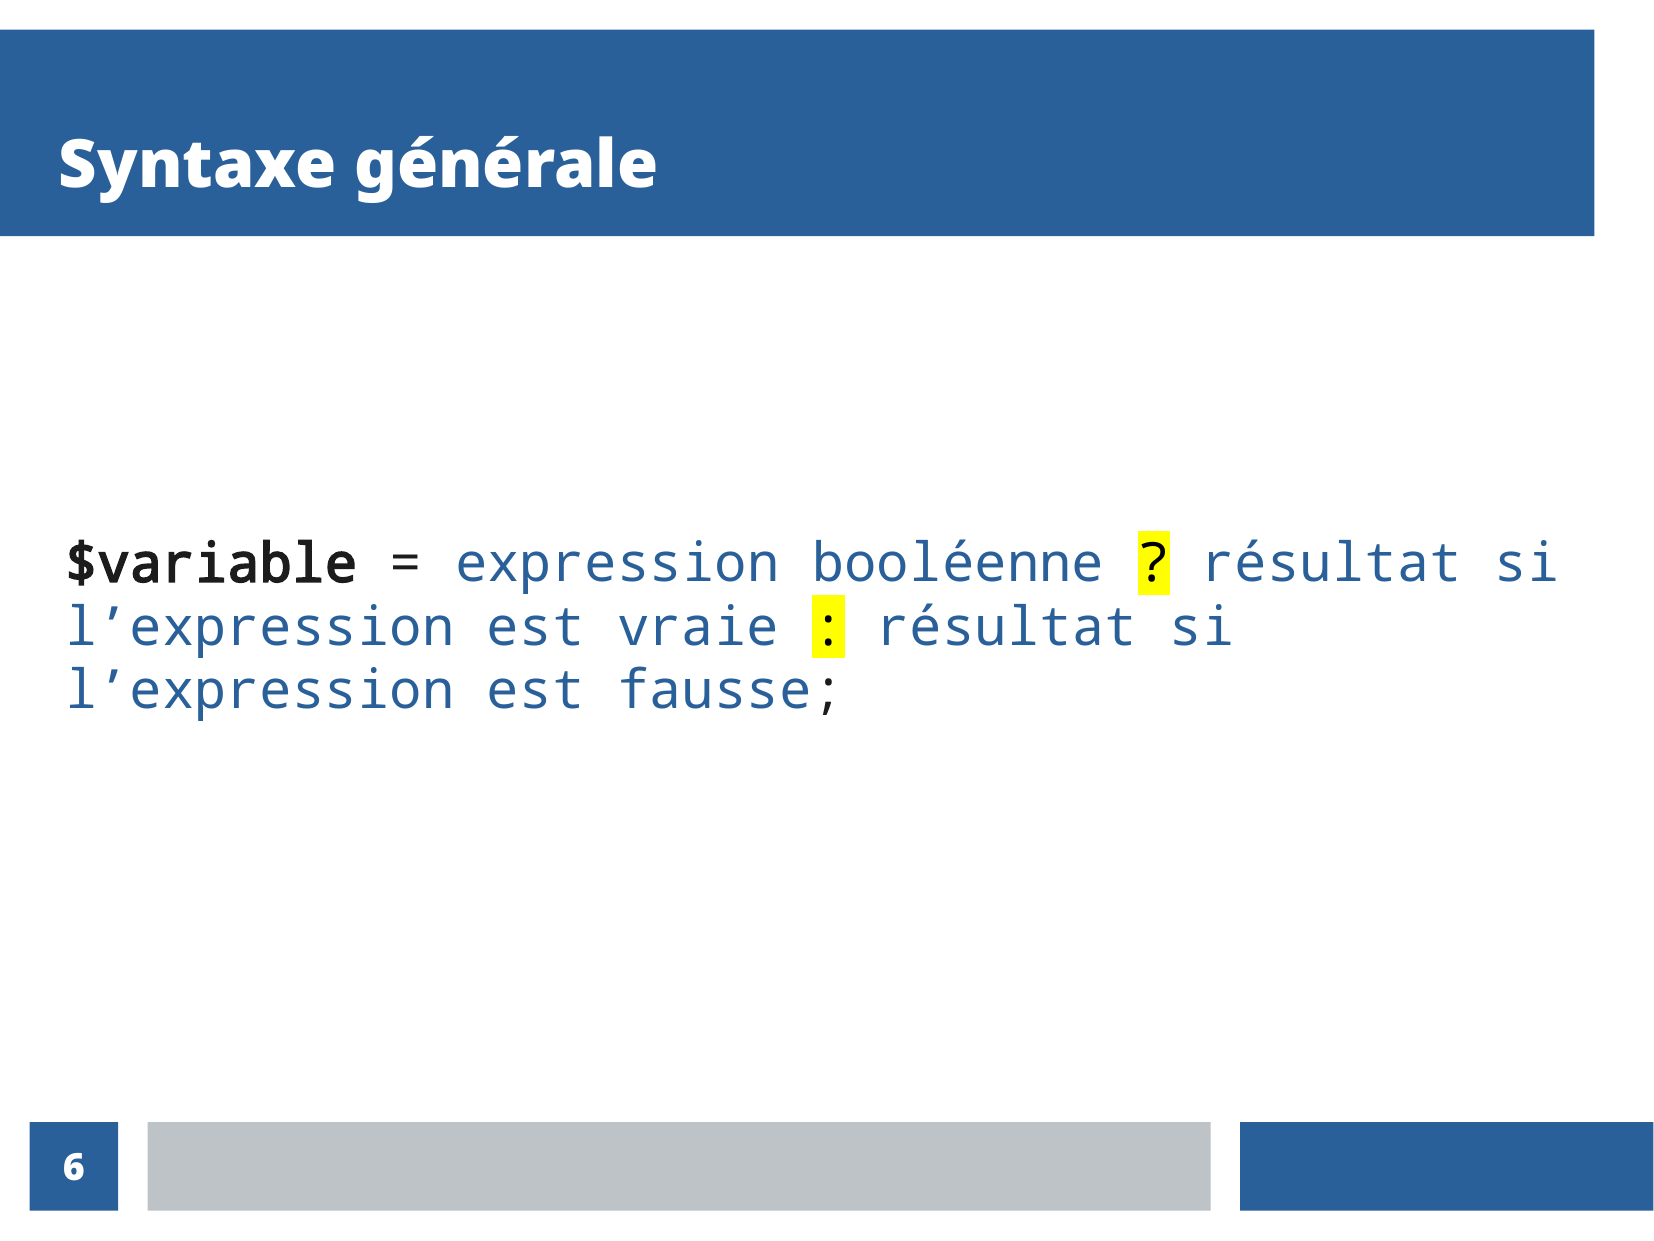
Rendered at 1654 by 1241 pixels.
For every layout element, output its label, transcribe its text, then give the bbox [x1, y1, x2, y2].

list $variable = expression booléenne ? résultat si l’expression est vraie : résultat si l’expression est fausse; [64, 531, 1571, 762]
title Syntaxe générale [59, 59, 1595, 207]
